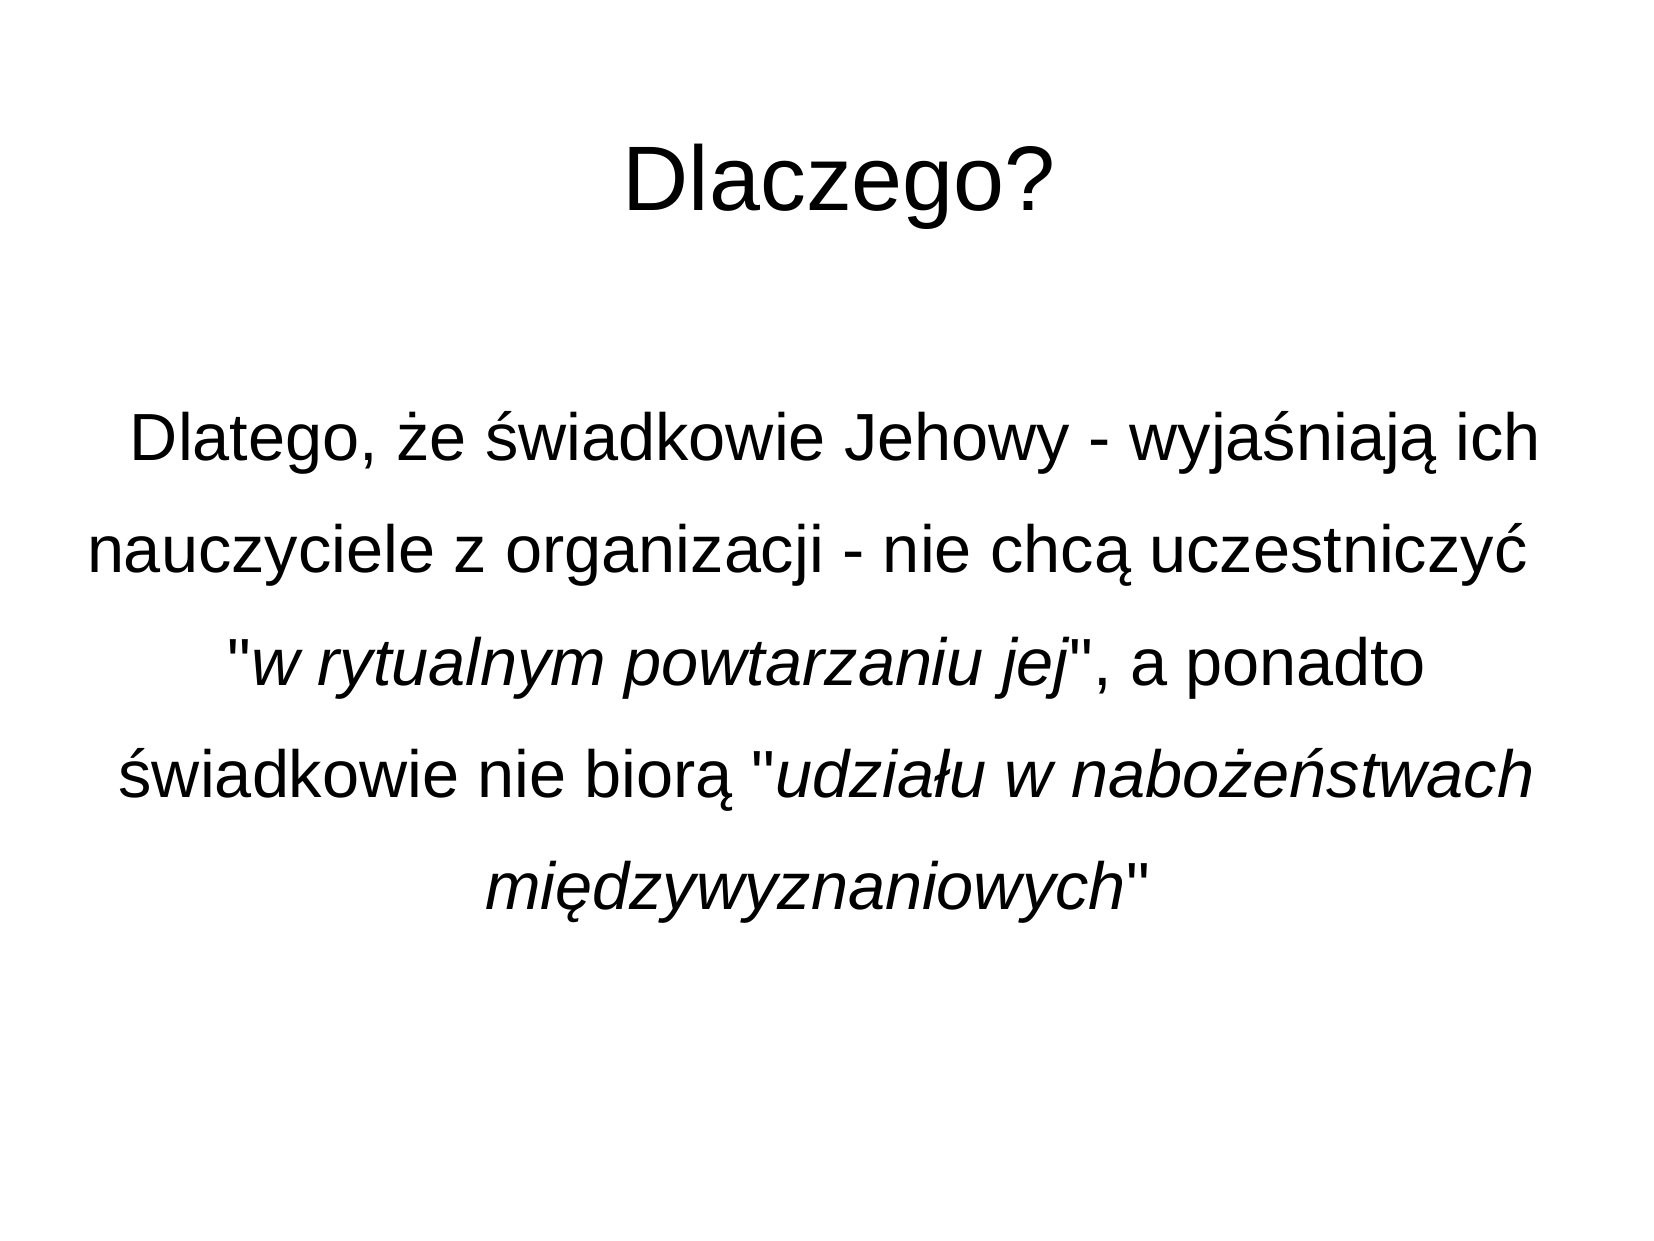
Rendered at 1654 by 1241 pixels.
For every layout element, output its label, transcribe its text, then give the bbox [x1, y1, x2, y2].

subtitle Dlatego, że świadkowie Jehowy - wyjaśniają ich nauczyciele z organizacji - nie chcą uczestniczyć "w rytualnym powtarzaniu jej", a ponadto świadkowie nie biorą "udziału w nabożeństwach międzywyznaniowych" [82, 297, 1571, 1102]
title Dlaczego? [82, 56, 1571, 250]
